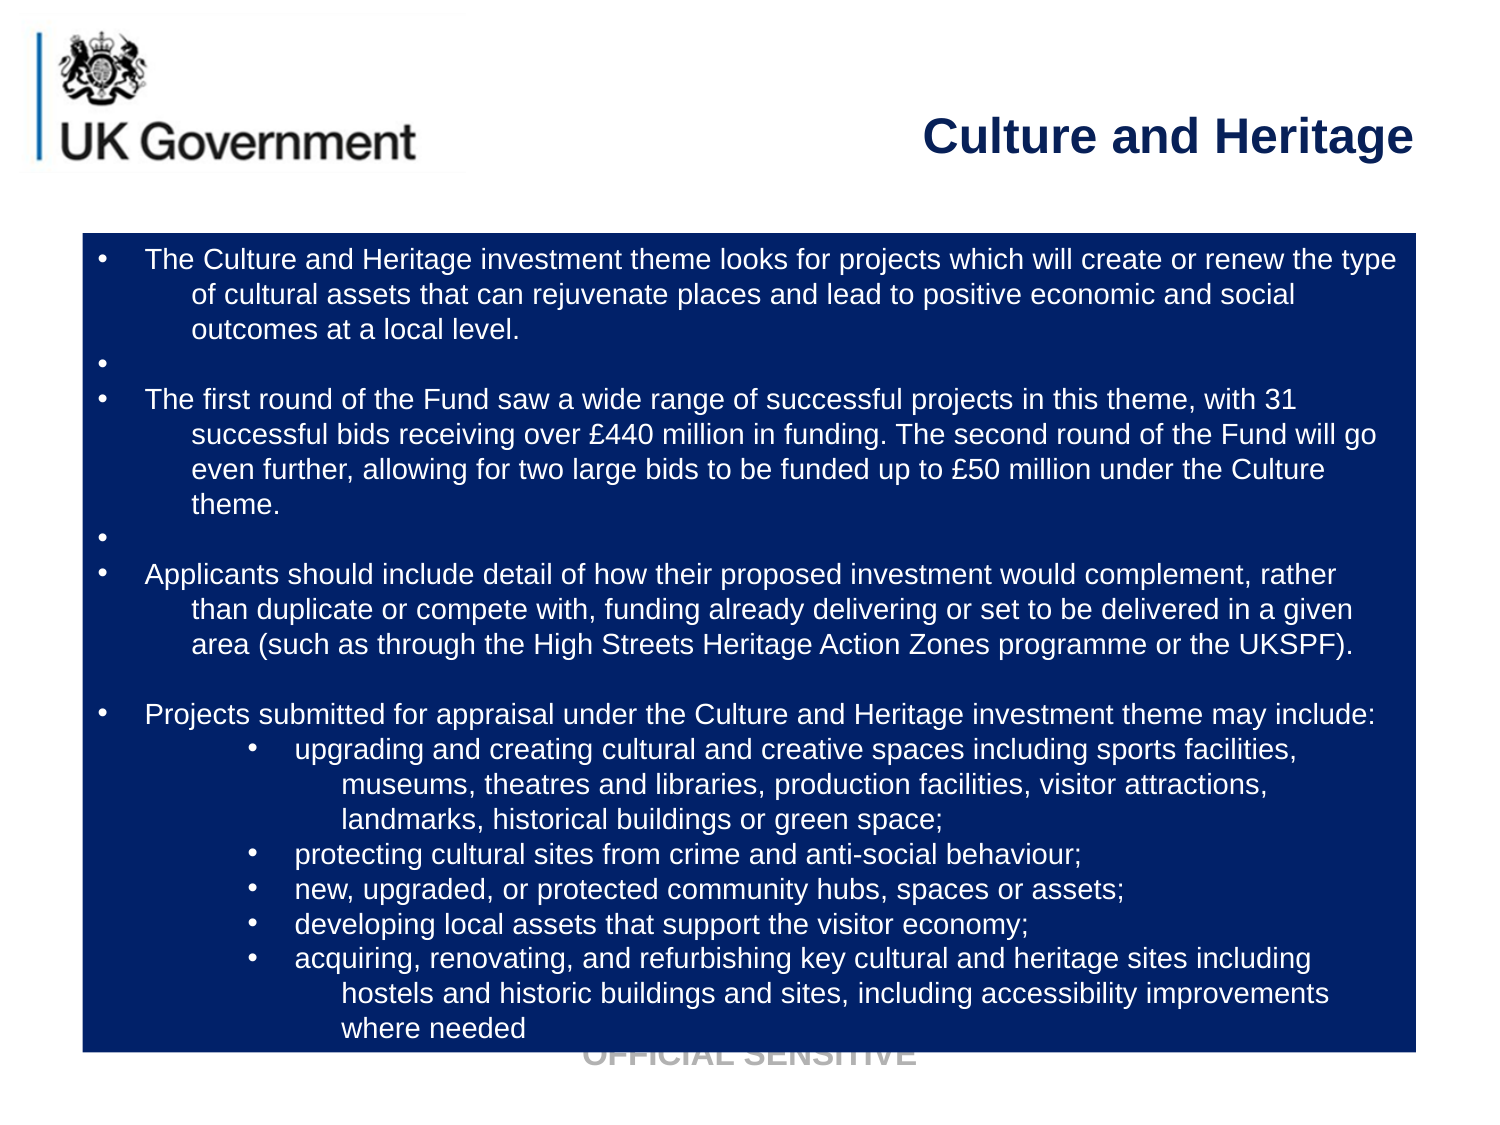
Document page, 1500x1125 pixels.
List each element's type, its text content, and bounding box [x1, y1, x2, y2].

text_box The Culture and Heritage investment theme looks for projects which will create or renew the type of cultural assets that can rejuvenate places and lead to positive economic and social outcomes at a local level. The first round of the Fund saw a wide range of successful projects in this theme, with 31 successful bids receiving over £440 million in funding. The second round of the Fund will go even further, allowing for two large bids to be funded up to £50 million under the Culture theme. Applicants should include detail of how their proposed investment would complement, rather than duplicate or compete with, funding already delivering or set to be delivered in a given area (such as through the High Streets Heritage Action Zones programme or the UKSPF). Projects submitted for appraisal under the Culture and Heritage investment theme may include: upgrading and creating cultural and creative spaces including sports facilities, museums, theatres and libraries, production facilities, visitor attractions, landmarks, historical buildings or green space; protecting cultural sites from crime and anti-social behaviour; new, upgraded, or protected community hubs, spaces or assets; developing local assets that support the visitor economy; acquiring, renovating, and refurbishing key cultural and heritage sites including hostels and historic buildings and sites, including accessibility improvements where needed [82, 233, 1416, 991]
title Culture and Heritage [907, 96, 1500, 173]
picture [19, 0, 466, 173]
